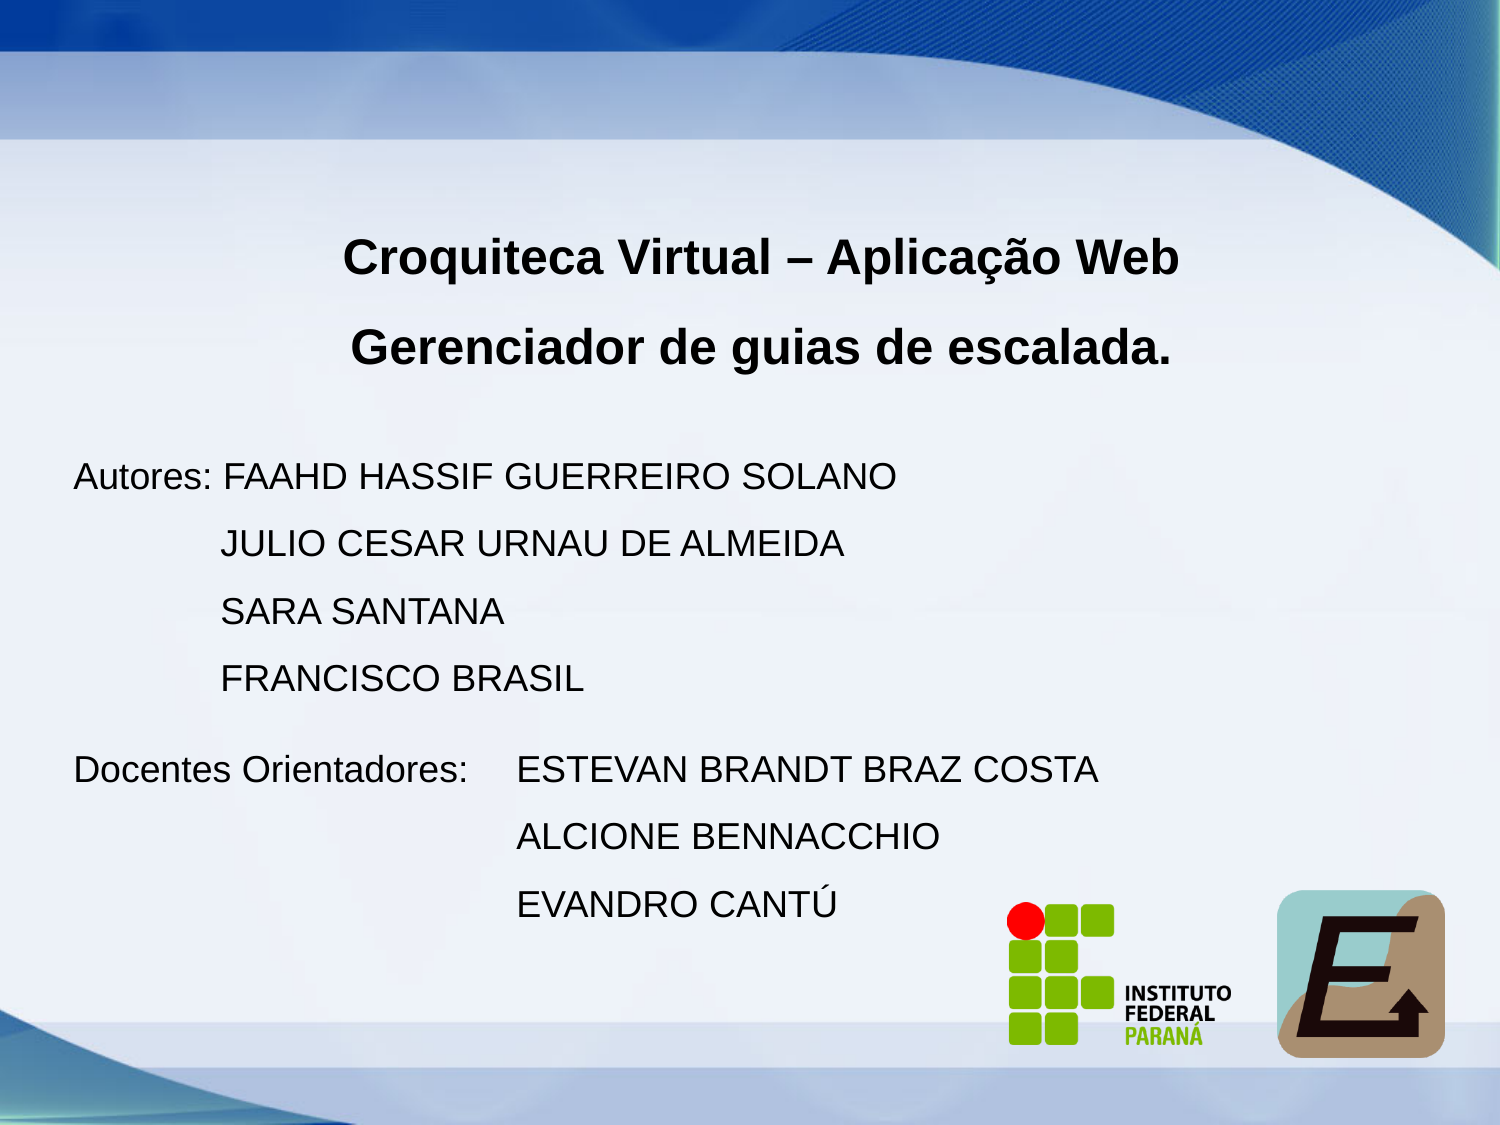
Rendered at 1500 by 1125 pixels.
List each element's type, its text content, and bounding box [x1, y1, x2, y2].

picture [0, 0, 1500, 1125]
text_box Autores: FAAHD HASSIF GUERREIRO SOLANO JULIO CESAR URNAU DE ALMEIDA SARA SANTANA FRANCISCO BRASIL [58, 421, 938, 707]
text_box Docentes Orientadores: ESTEVAN BRANDT BRAZ COSTA ALCIONE BENNACCHIO EVANDRO CANTÚ [58, 714, 1325, 933]
text_box Croquiteca Virtual – Aplicação Web Gerenciador de guias de escalada. [304, 187, 1219, 383]
